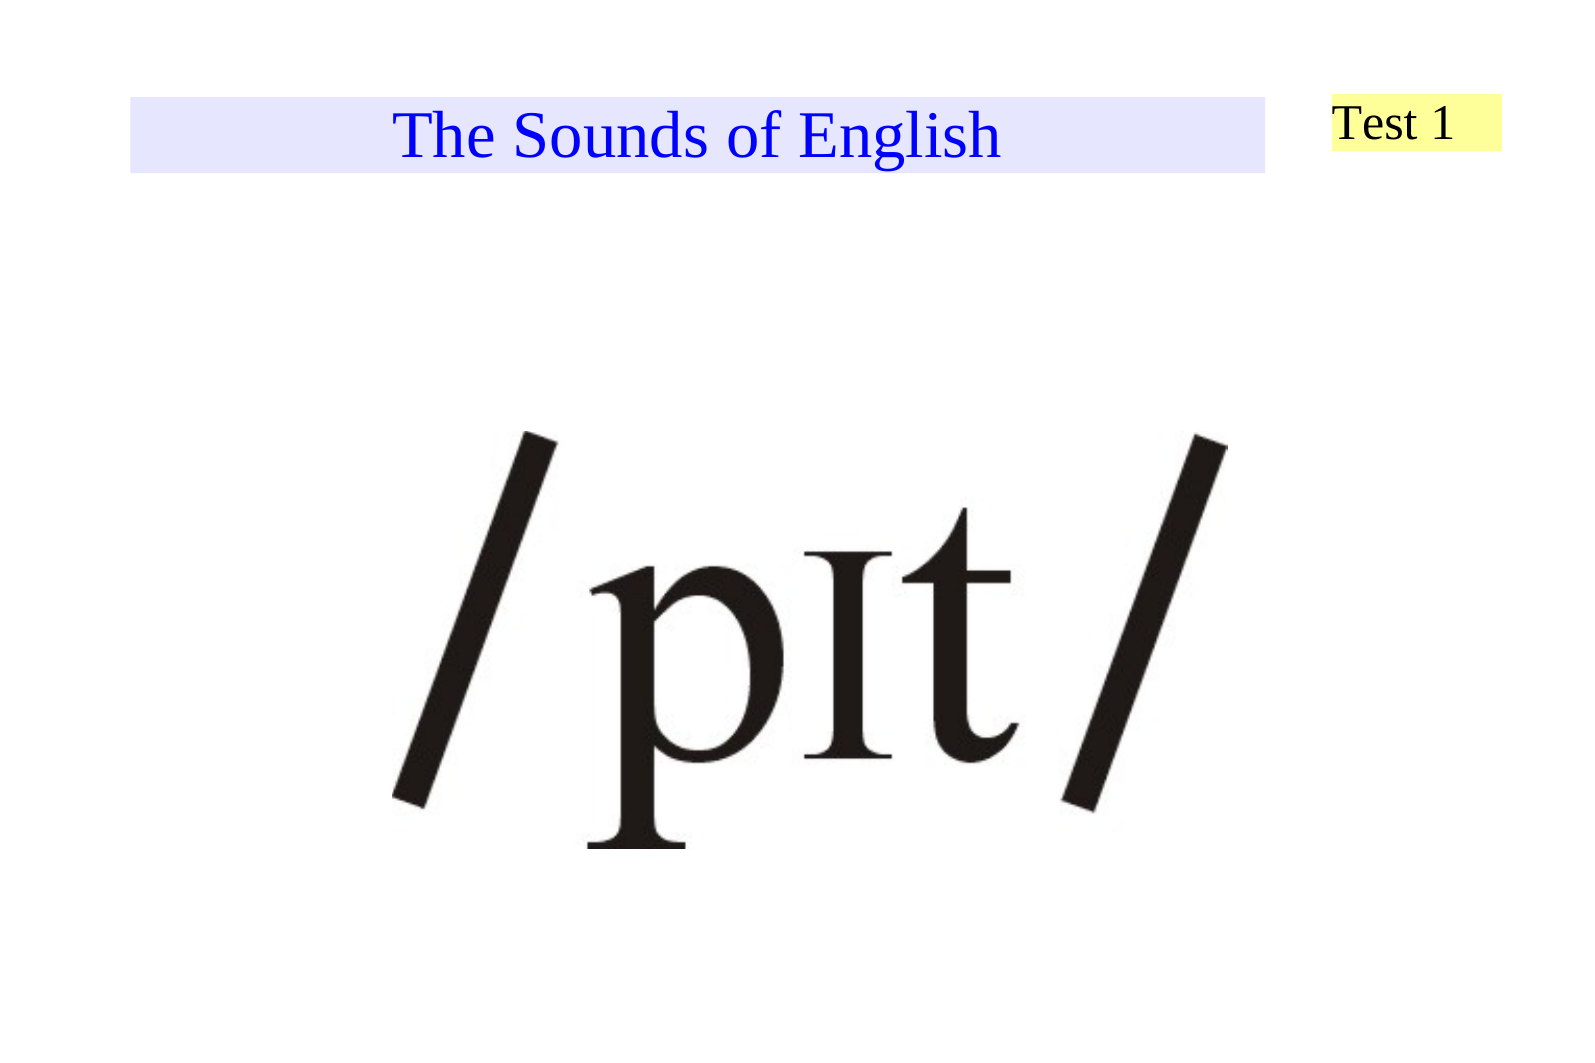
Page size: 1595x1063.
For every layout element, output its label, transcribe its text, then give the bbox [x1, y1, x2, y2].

picture [392, 431, 1228, 849]
text_box Test 1 [1331, 94, 1502, 152]
text_box The Sounds of English [130, 97, 1266, 174]
